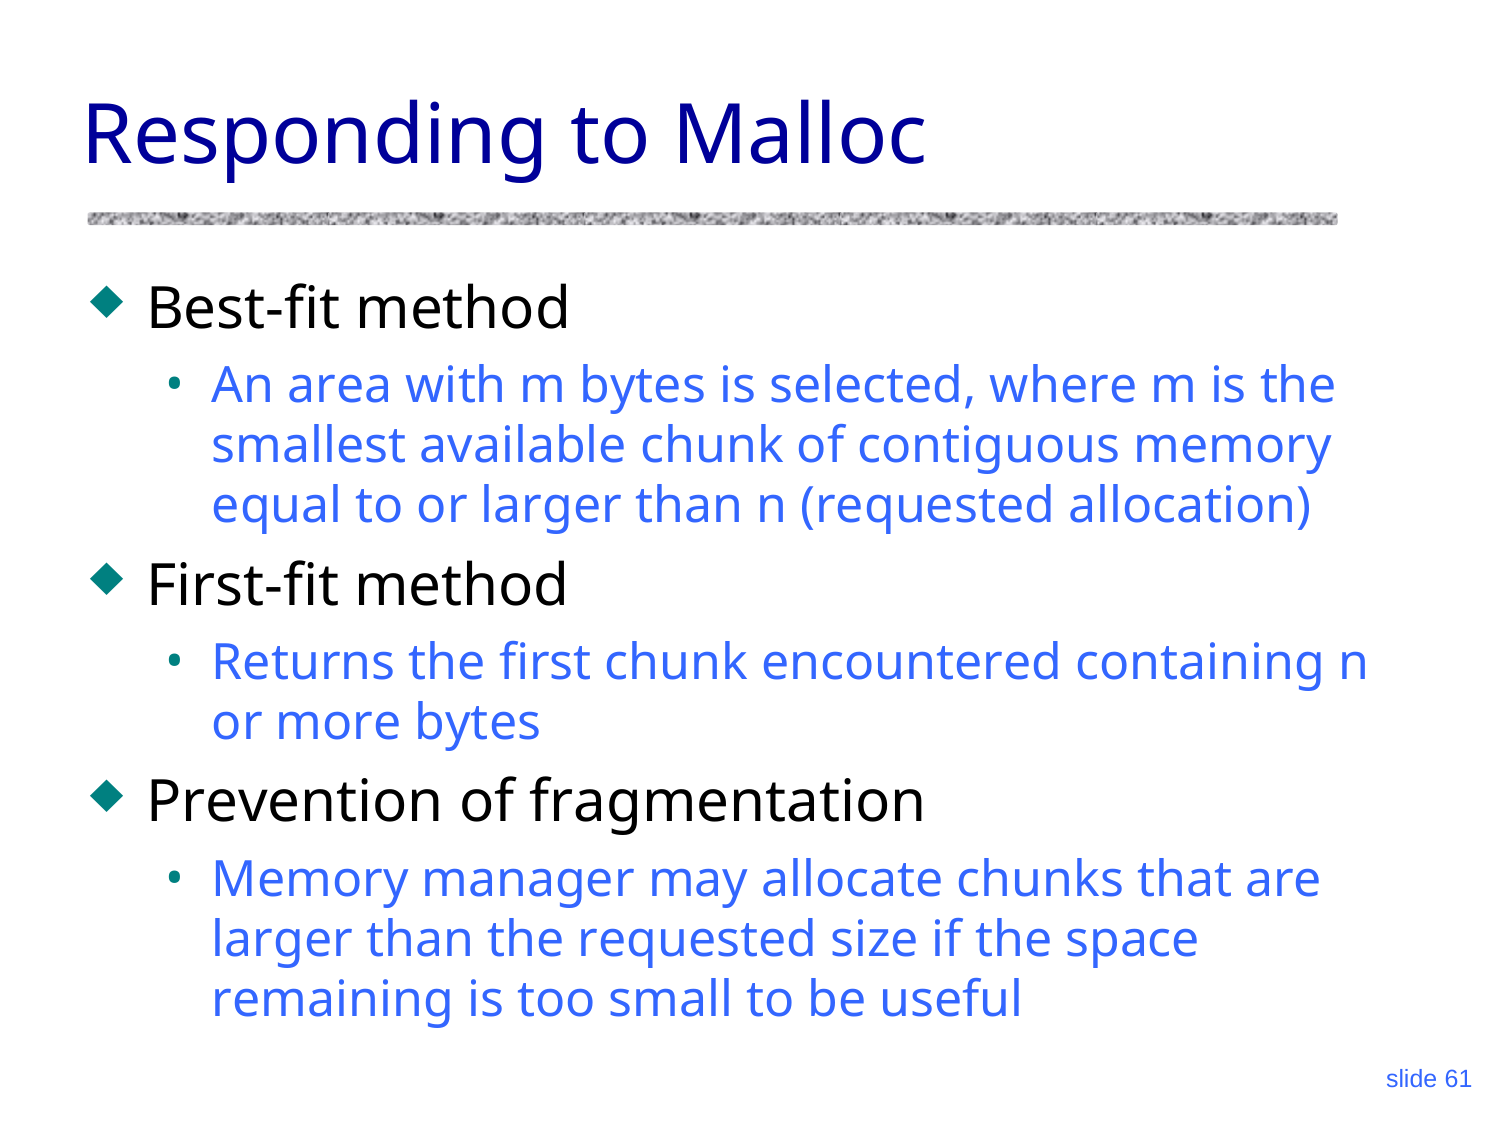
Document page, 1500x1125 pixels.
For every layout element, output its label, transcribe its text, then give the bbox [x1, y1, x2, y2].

title Responding to Malloc [66, 37, 1342, 188]
text_box slide <number> [1174, 1025, 1488, 1101]
picture [87, 212, 1338, 226]
list Best-fit method An area with m bytes is selected, where m is the smallest available chunk of contiguous memory equal to or larger than n (requested allocation) First-fit method Returns the first chunk encountered containing n or more bytes Prevention of fragmentation Memory manager may allocate chunks that are larger than the requested size if the space remaining is too small to be useful [74, 262, 1417, 1075]
